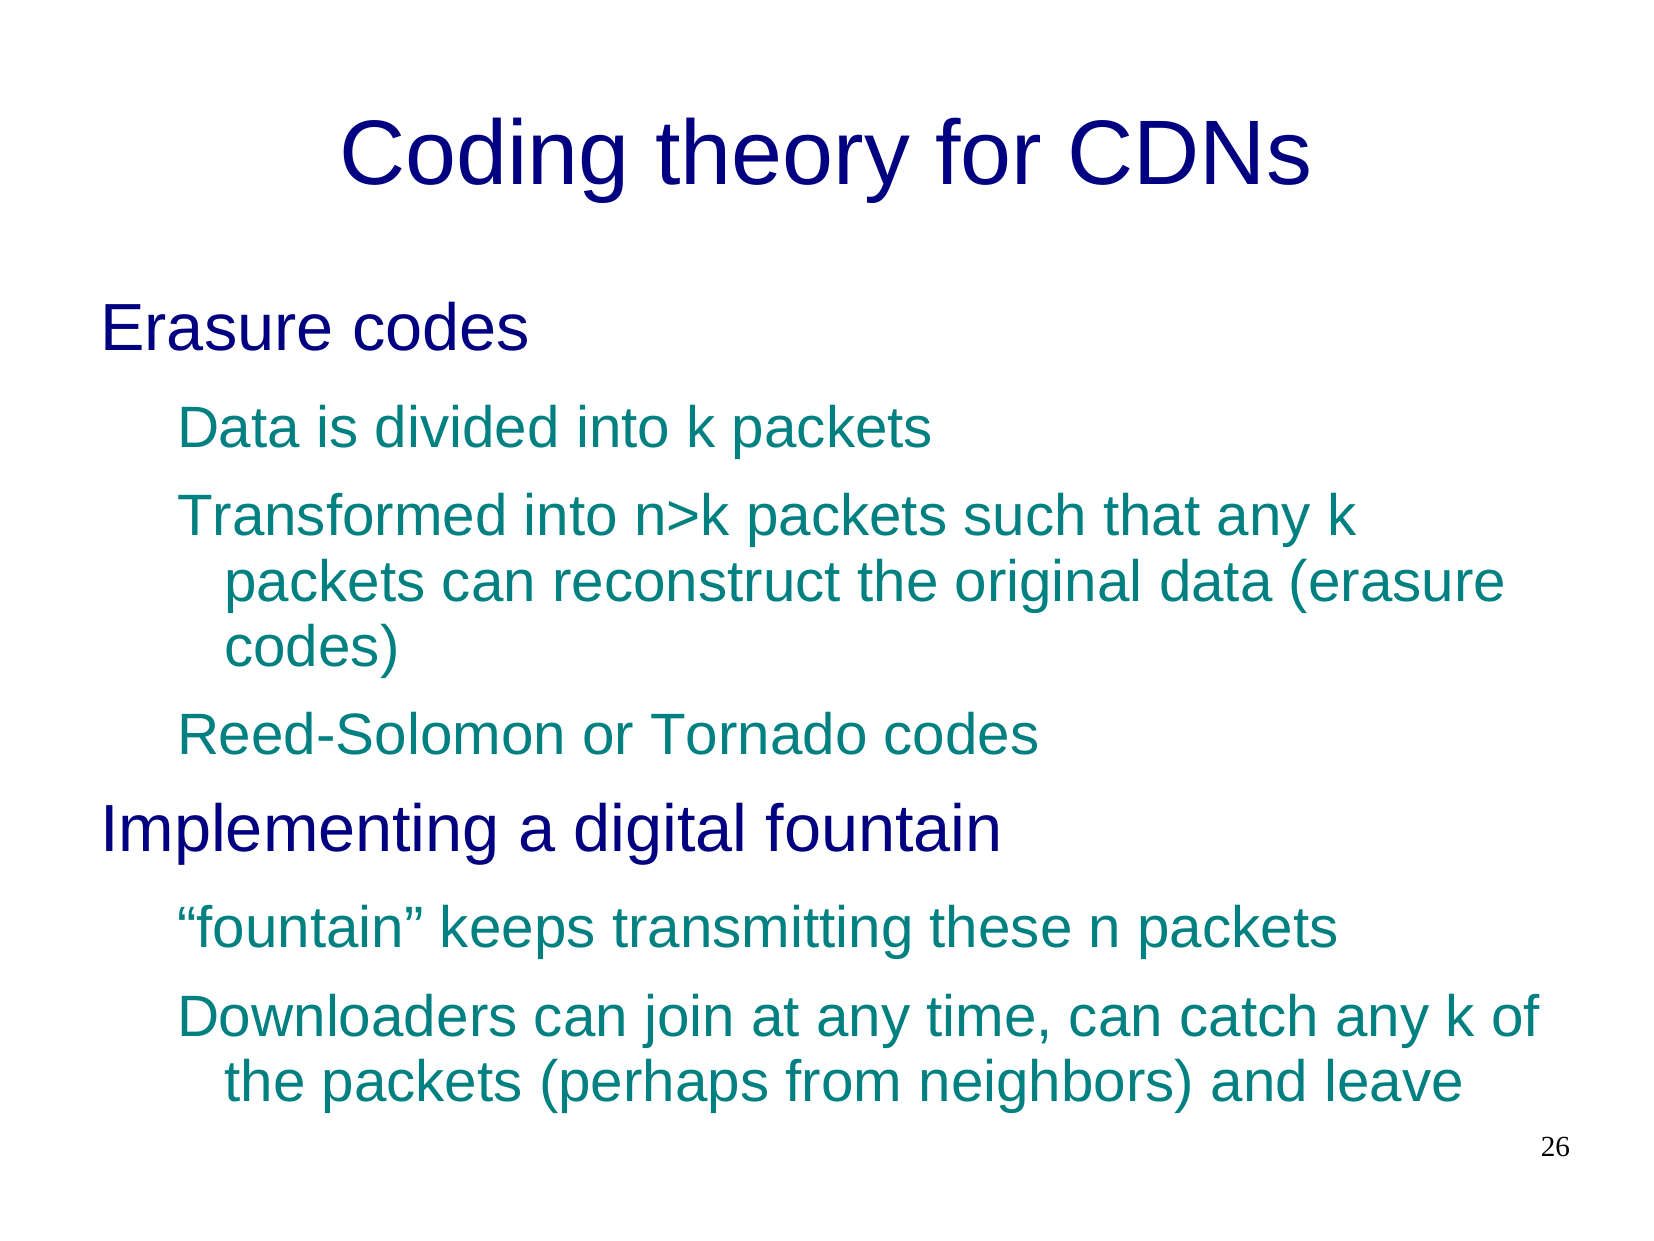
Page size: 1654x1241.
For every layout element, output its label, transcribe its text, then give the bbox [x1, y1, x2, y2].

list Erasure codes Data is divided into k packets Transformed into n>k packets such that any k packets can reconstruct the original data (erasure codes) Reed-Solomon or Tornado codes Implementing a digital fountain “fountain” keeps transmitting these n packets Downloaders can join at any time, can catch any k of the packets (perhaps from neighbors) and leave [82, 290, 1571, 1112]
title Coding theory for CDNs [82, 49, 1571, 257]
